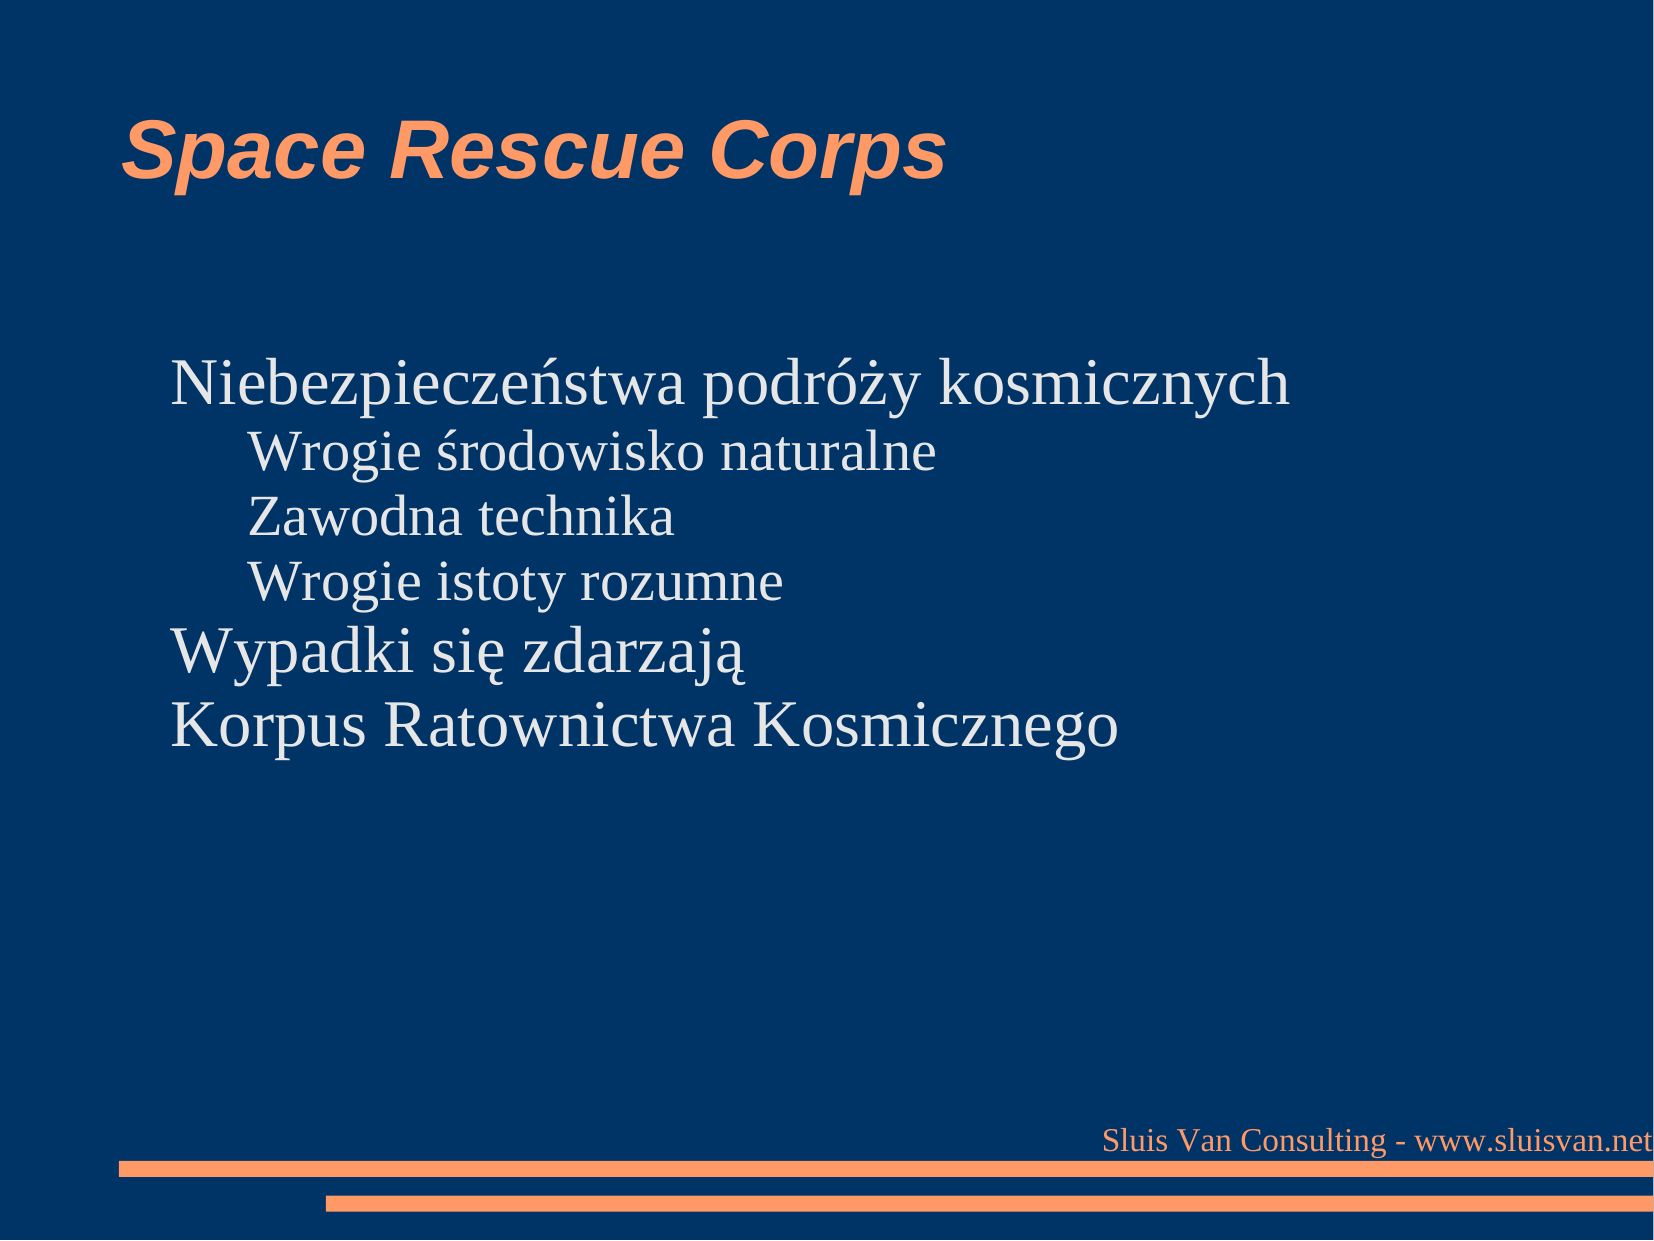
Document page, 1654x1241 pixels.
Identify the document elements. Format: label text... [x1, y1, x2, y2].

title Space Rescue Corps [121, 46, 1534, 254]
list Niebezpieczeństwa podróży kosmicznych Wrogie środowisko naturalne Zawodna technika Wrogie istoty rozumne Wypadki się zdarzają Korpus Ratownictwa Kosmicznego [152, 344, 1534, 1127]
